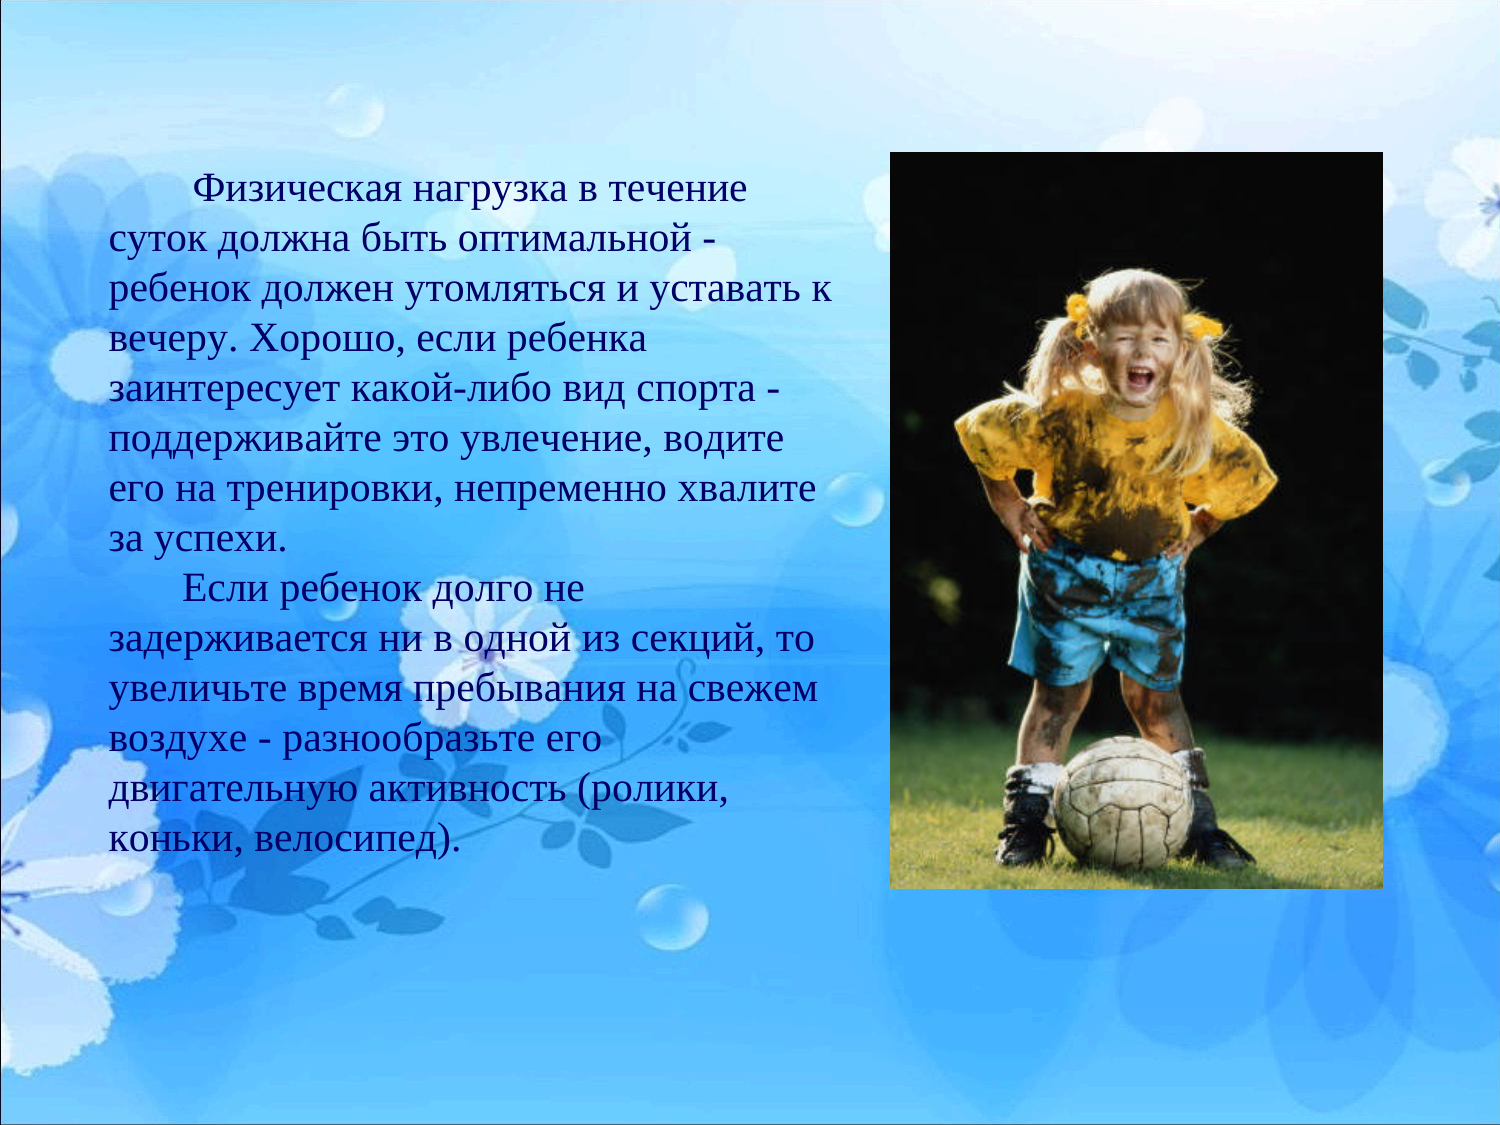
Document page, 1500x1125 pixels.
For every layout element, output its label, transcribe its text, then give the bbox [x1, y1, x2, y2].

text_box Физическая нагрузка в течение суток должна быть оптимальной - ребенок должен утомляться и уставать к вечеру. Хорошо, если ребенка заинтересует какой-либо вид спорта - поддерживайте это увлечение, водите его на тренировки, непременно хвалите за успехи. Если ребенок долго не задерживается ни в одной из секций, то увеличьте время пребывания на свежем воздухе - разнообразьте его двигательную активность (ролики, коньки, велосипед). [93, 152, 856, 868]
picture [0, 0, 1500, 1125]
